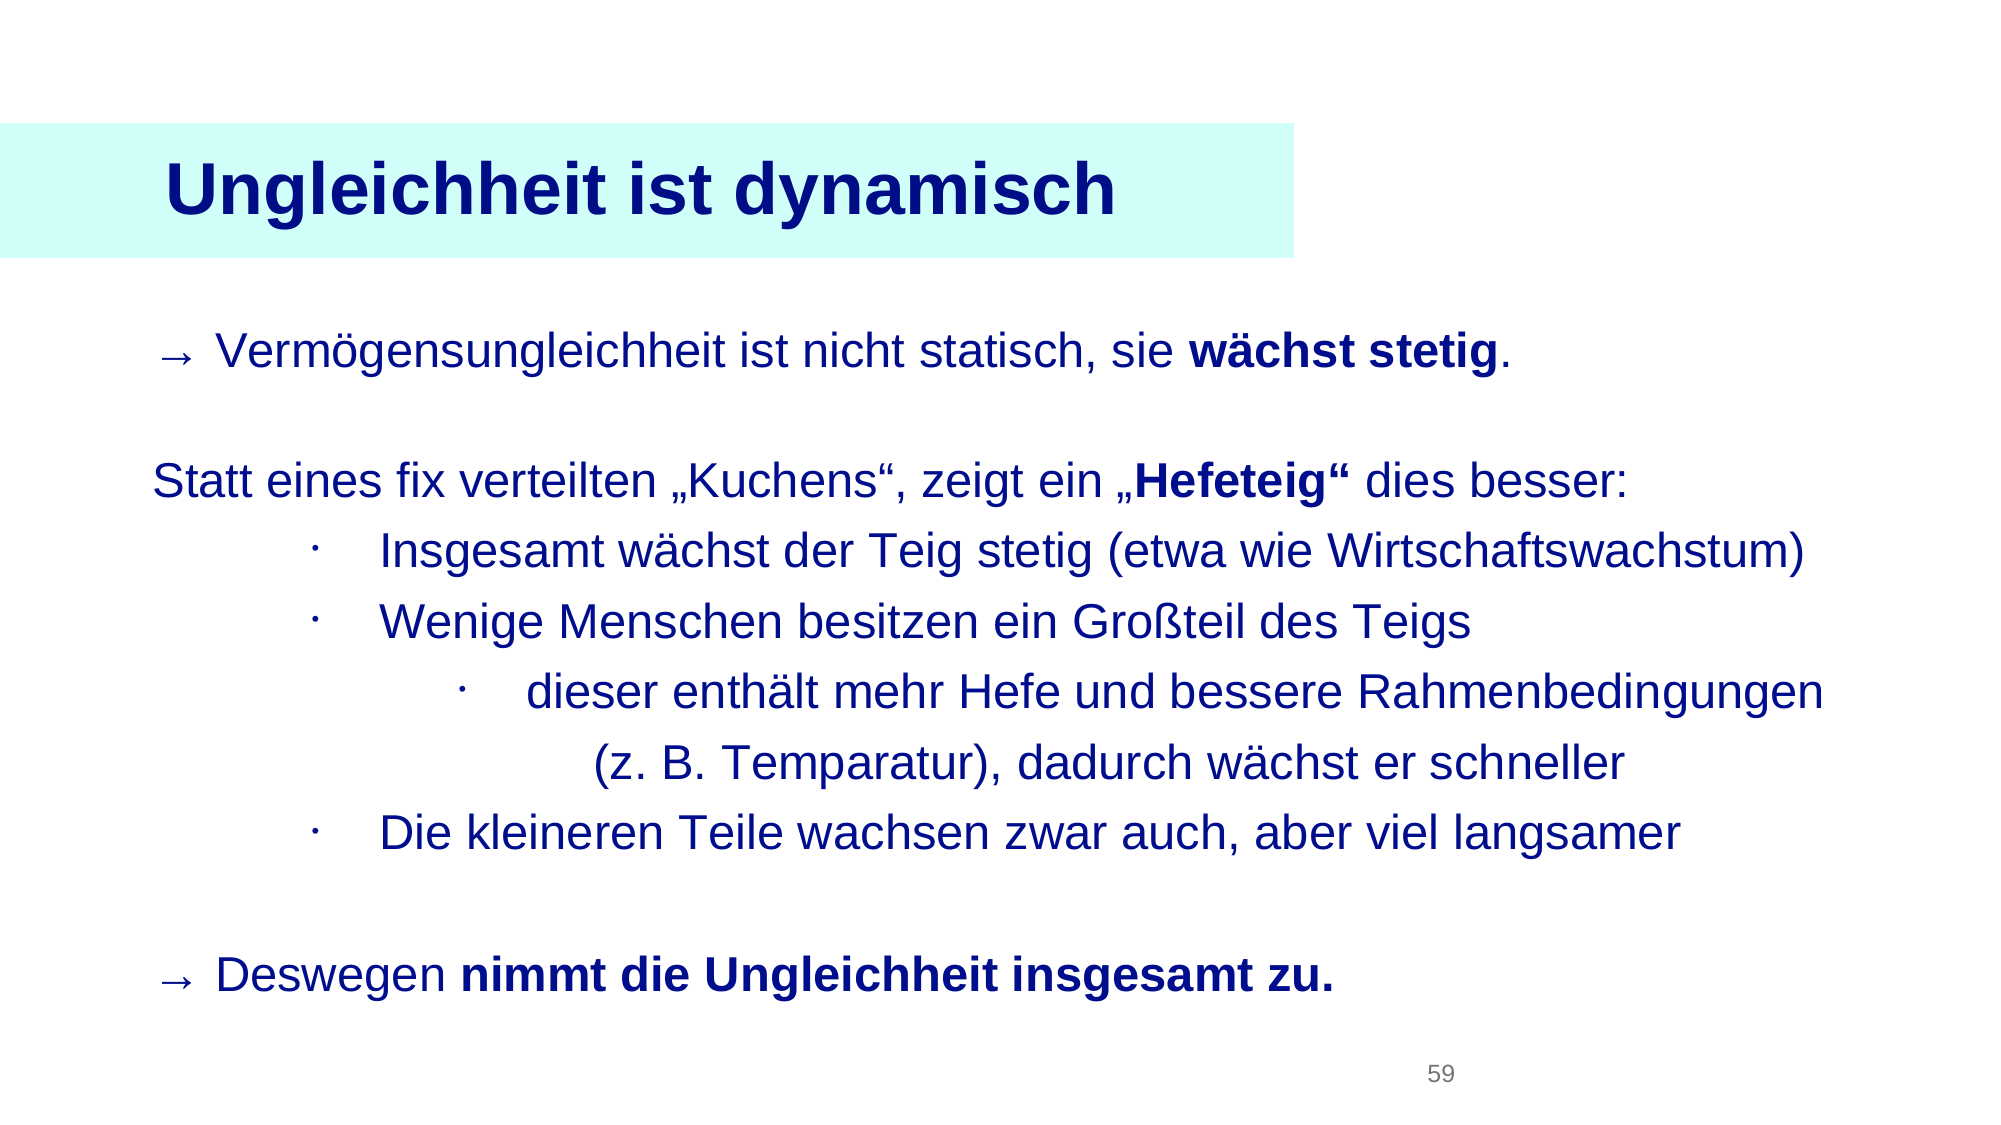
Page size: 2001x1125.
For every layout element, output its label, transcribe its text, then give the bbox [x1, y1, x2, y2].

list → Vermögensungleichheit ist nicht statisch, sie wächst stetig. Statt eines fix verteilten „Kuchens“, zeigt ein „Hefeteig“ dies besser: Insgesamt wächst der Teig stetig (etwa wie Wirtschaftswachstum) Wenige Menschen besitzen ein Großteil des Teigs dieser enthält mehr Hefe und bessere Rahmenbedingungen (z. B. Temparatur), dadurch wächst er schneller Die kleineren Teile wachsen zwar auch, aber viel langsamer → Deswegen nimmt die Ungleichheit insgesamt zu. [137, 299, 1863, 1065]
list Ungleichheit ist dynamisch [150, 126, 1806, 255]
